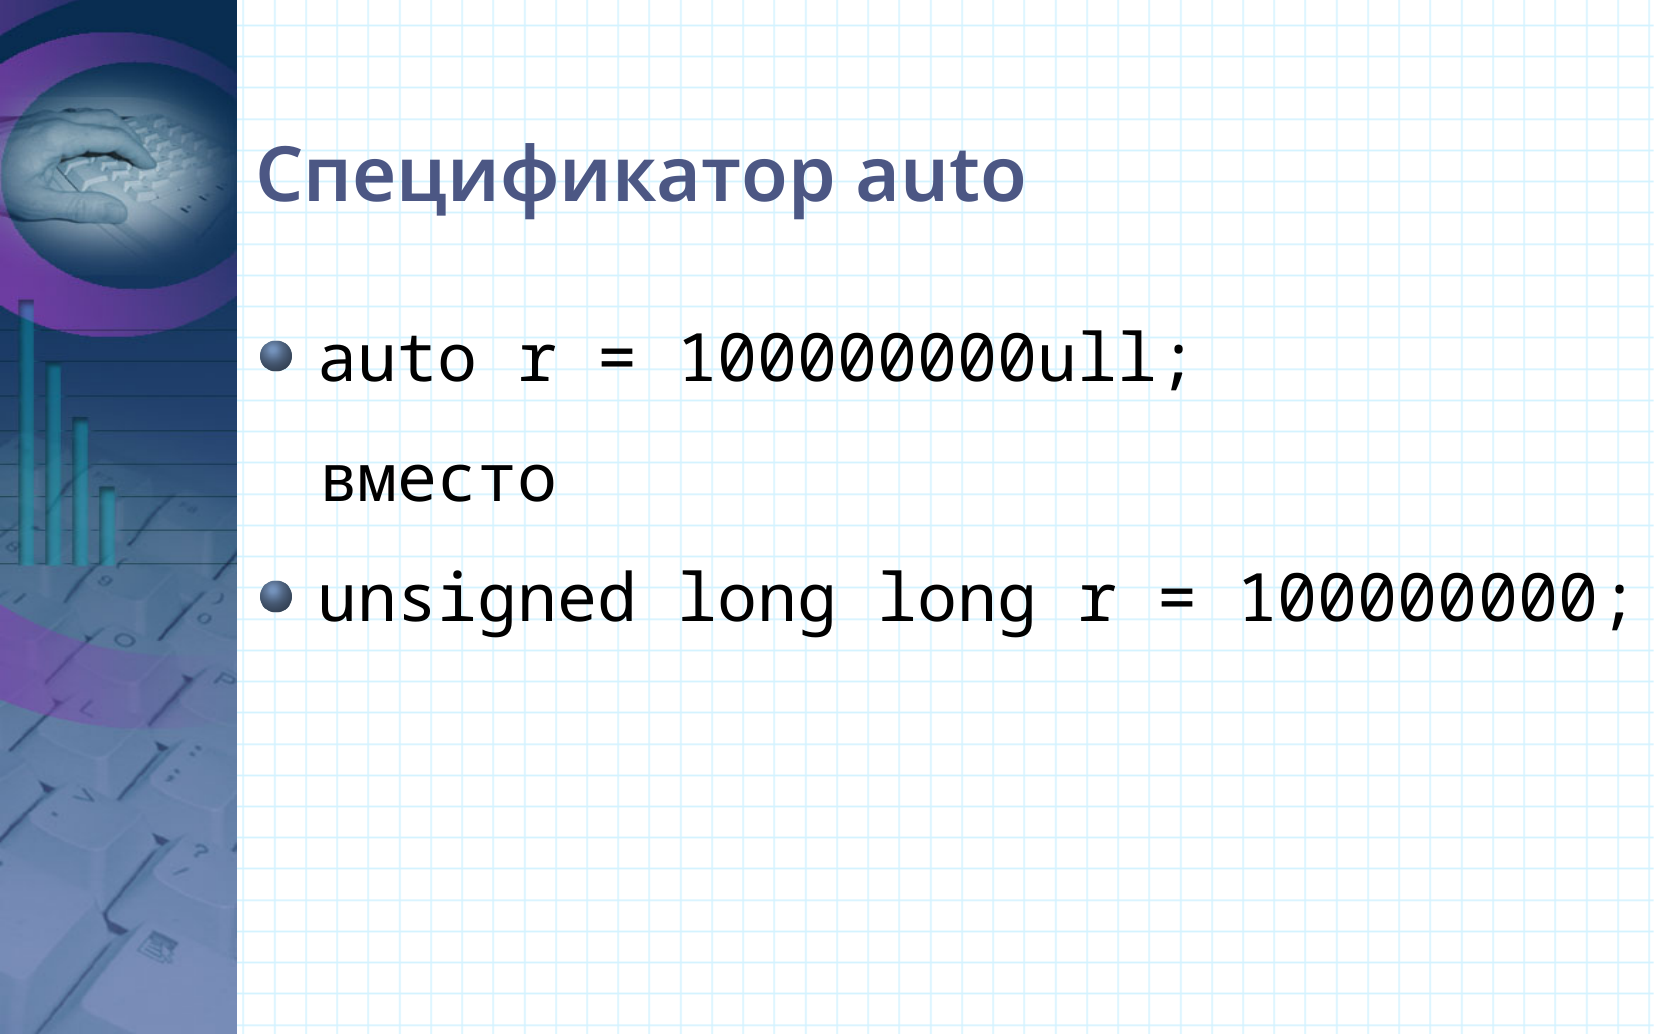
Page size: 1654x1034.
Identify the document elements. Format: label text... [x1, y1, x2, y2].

title Спецификатор auto [254, 85, 1640, 259]
list auto r = 100000000ull; вместо unsigned long long r = 100000000; [177, 310, 1642, 910]
picture [0, 0, 1654, 1034]
